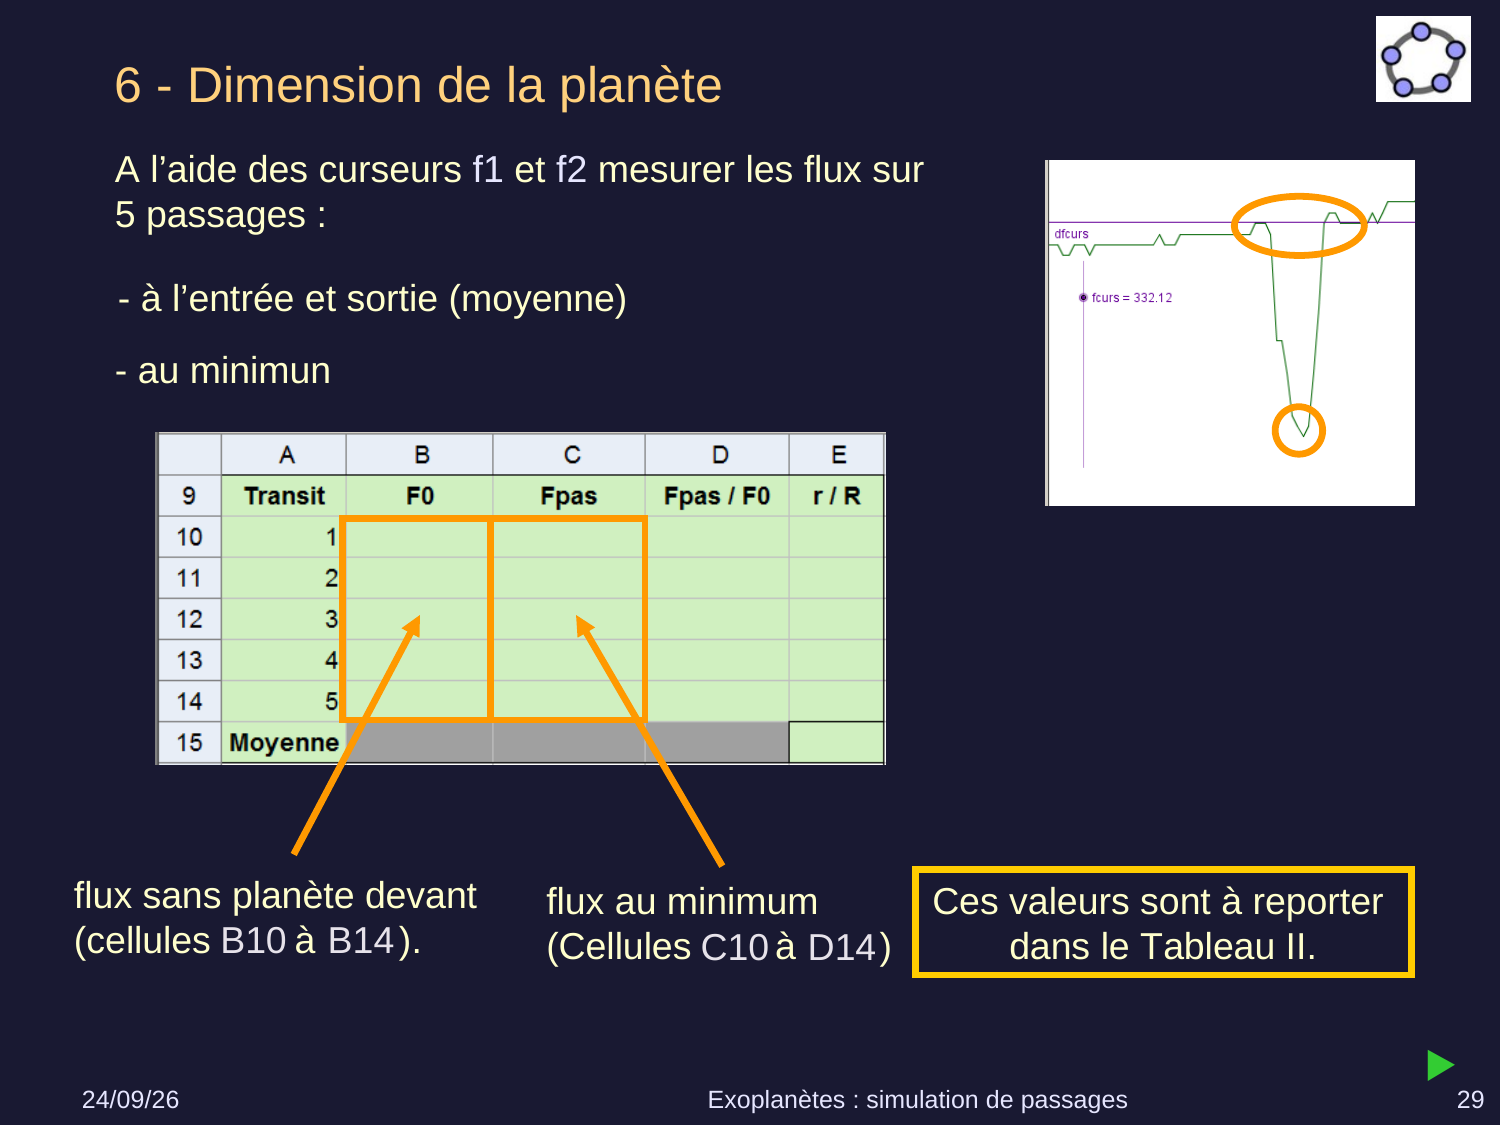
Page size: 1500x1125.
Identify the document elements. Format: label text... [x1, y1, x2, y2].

text_box Ces valeurs sont à reporter dans le Tableau II. [921, 869, 1412, 975]
picture [346, 522, 487, 717]
text_box flux au minimum (Cellules à ) [531, 869, 921, 975]
text_box  [1409, 1034, 1475, 1096]
text_box B10 [205, 908, 302, 969]
text_box D14 [792, 915, 892, 976]
text_box B14 [312, 908, 410, 969]
picture [494, 522, 642, 717]
text_box 6 - Dimension de la planète [100, 44, 1424, 120]
text_box A l’aide des curseurs f1 et f2 mesurer les flux sur 5 passages : [100, 137, 957, 243]
picture [1376, 16, 1471, 102]
picture [346, 723, 658, 765]
text_box - à l’entrée et sortie (moyenne) [103, 266, 643, 327]
chart [1045, 160, 1415, 506]
text_box - au minimun [100, 337, 347, 399]
text_box flux sans planète devant (cellules à ). [59, 862, 507, 969]
text_box C10 [685, 915, 785, 976]
picture [155, 432, 886, 765]
